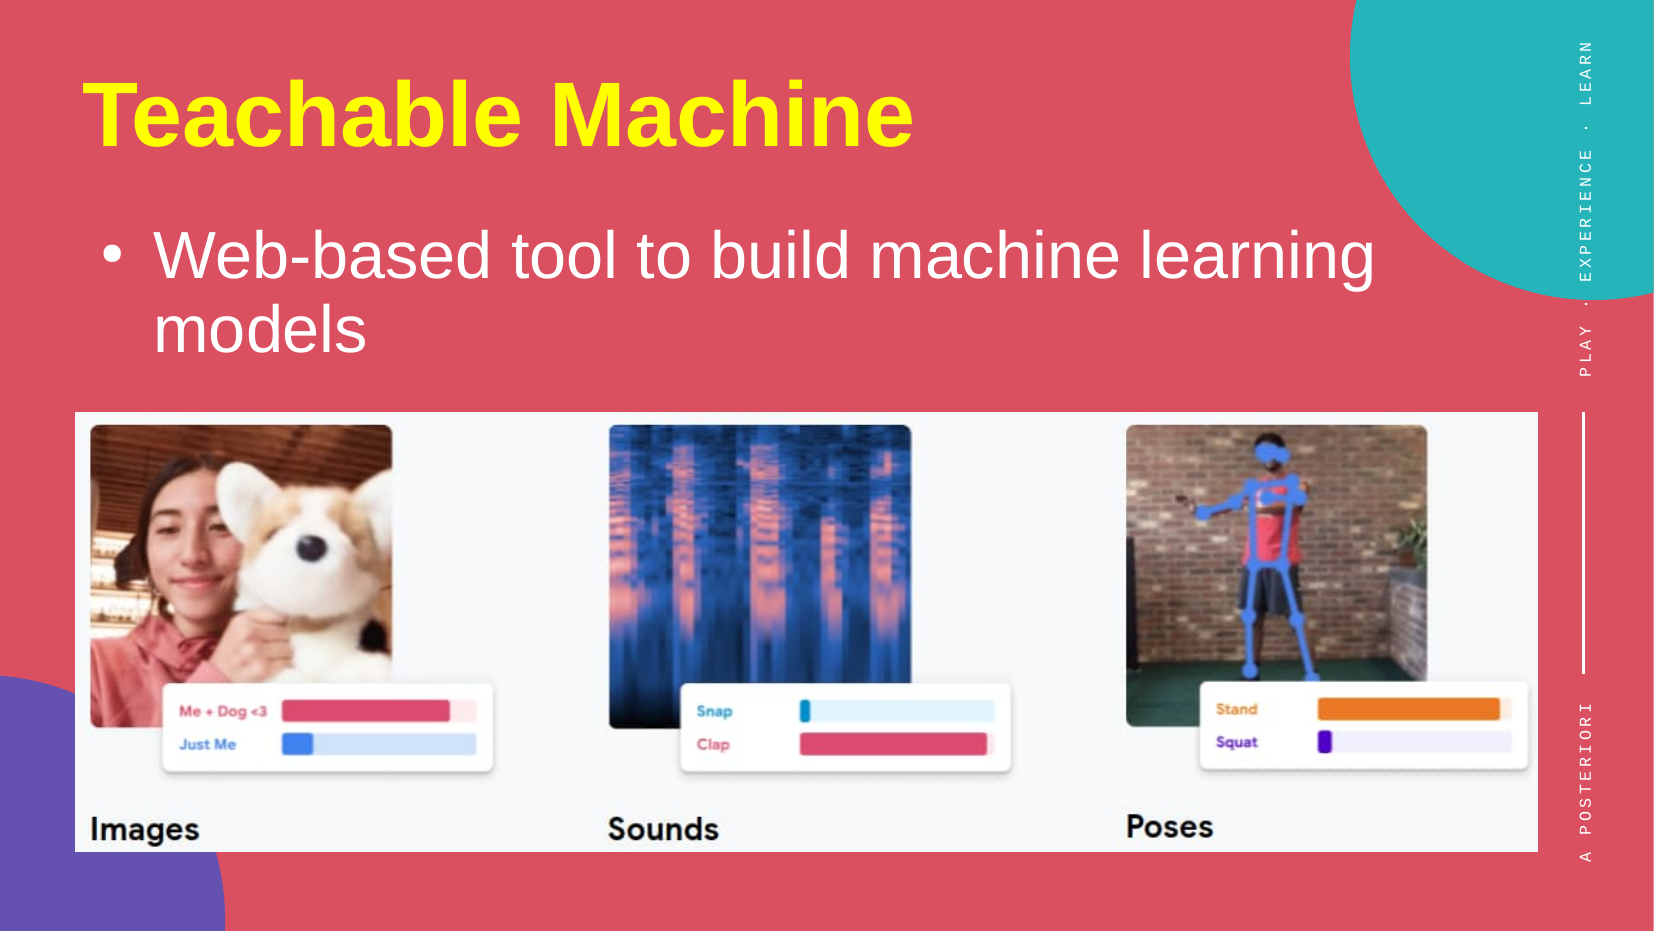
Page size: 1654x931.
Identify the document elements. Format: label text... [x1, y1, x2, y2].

picture [75, 412, 1538, 852]
list Web-based tool to build machine learning models [82, 217, 1571, 758]
title Teachable Machine [82, 37, 1351, 193]
